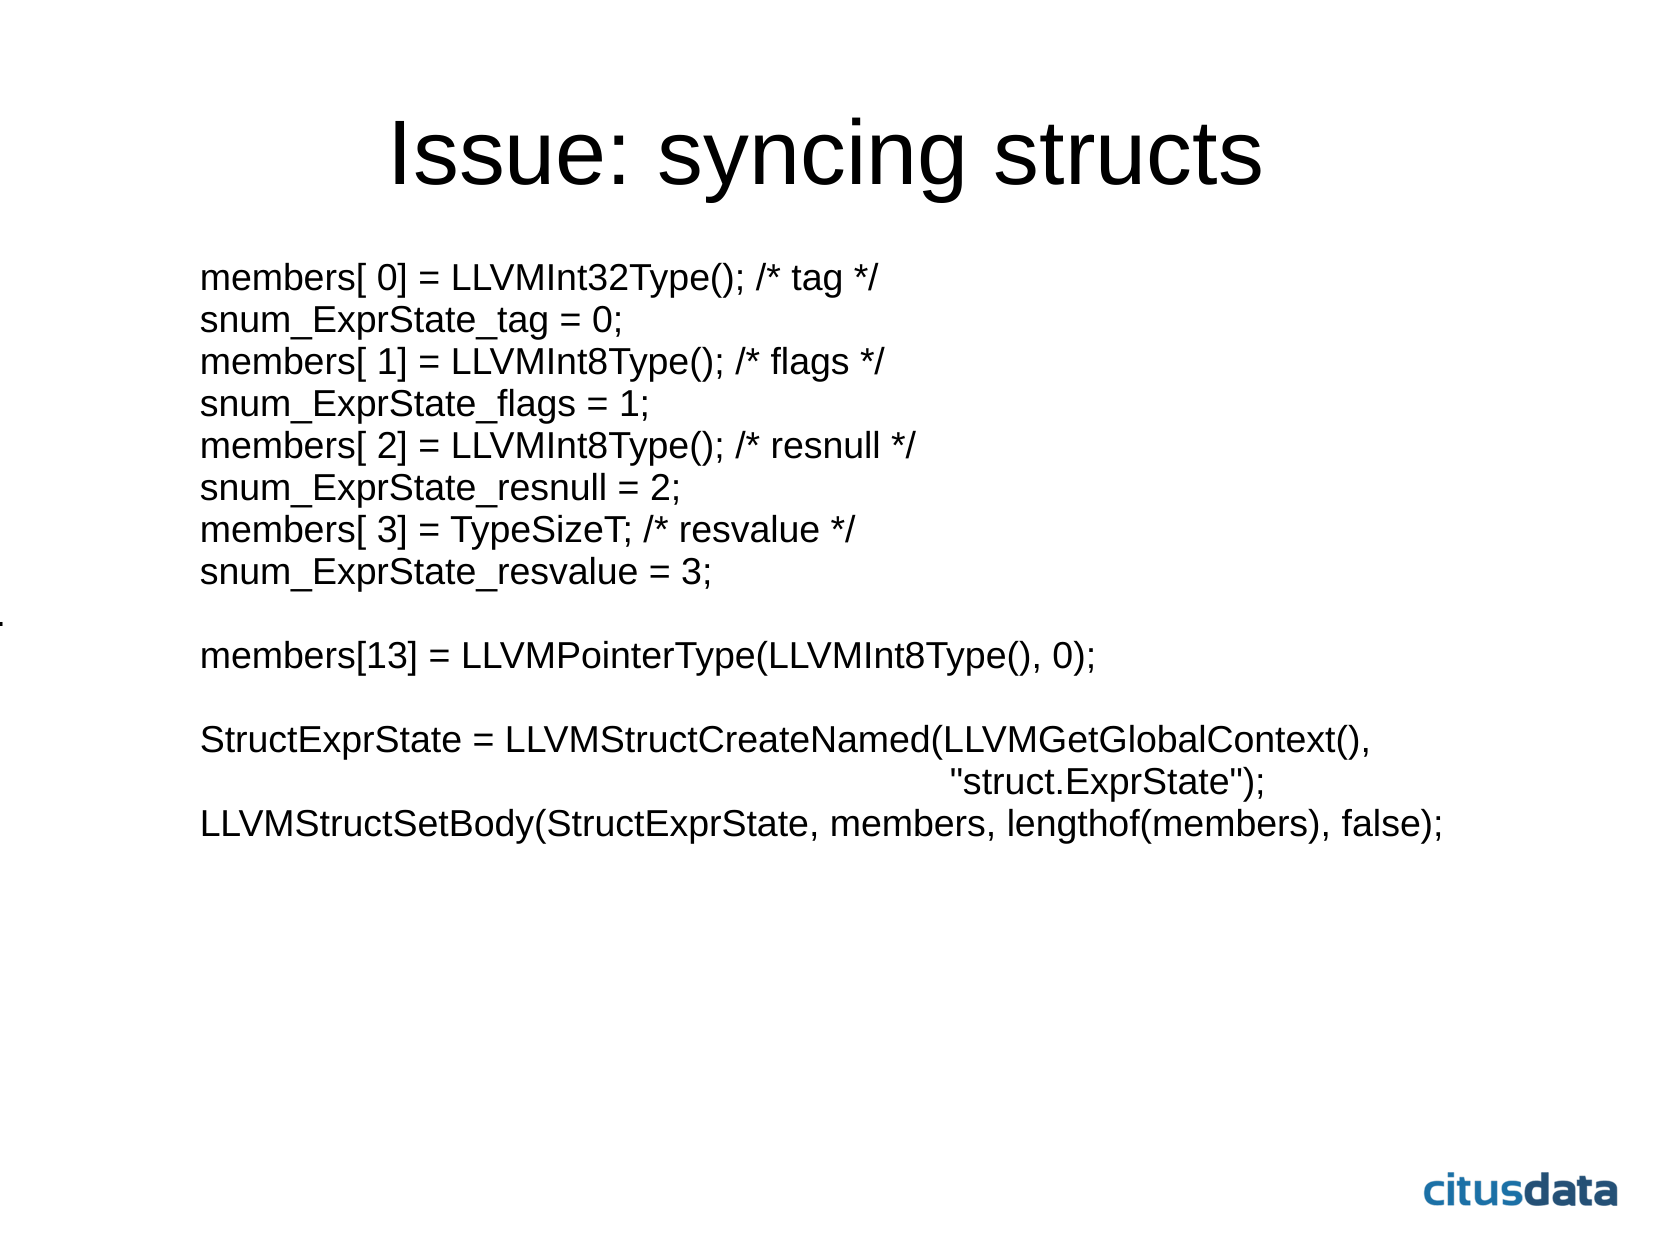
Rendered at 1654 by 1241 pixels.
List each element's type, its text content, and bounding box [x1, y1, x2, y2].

title Issue: syncing structs [82, 49, 1571, 257]
text_box members[ 0] = LLVMInt32Type(); /* tag */ snum_ExprState_tag = 0; members[ 1] = LLVMInt8Type(); /* flags */ snum_ExprState_flags = 1; members[ 2] = LLVMInt8Type(); /* resnull */ snum_ExprState_resnull = 2; members[ 3] = TypeSizeT; /* resvalue */ snum_ExprState_resvalue = 3; ... members[13] = LLVMPointerType(LLVMInt8Type(), 0); StructExprState = LLVMStructCreateNamed(LLVMGetGlobalContext(), "struct.ExprState"); LLVMStructSetBody(StructExprState, members, lengthof(members), false); [0, 207, 1548, 1188]
picture [1420, 1167, 1622, 1209]
